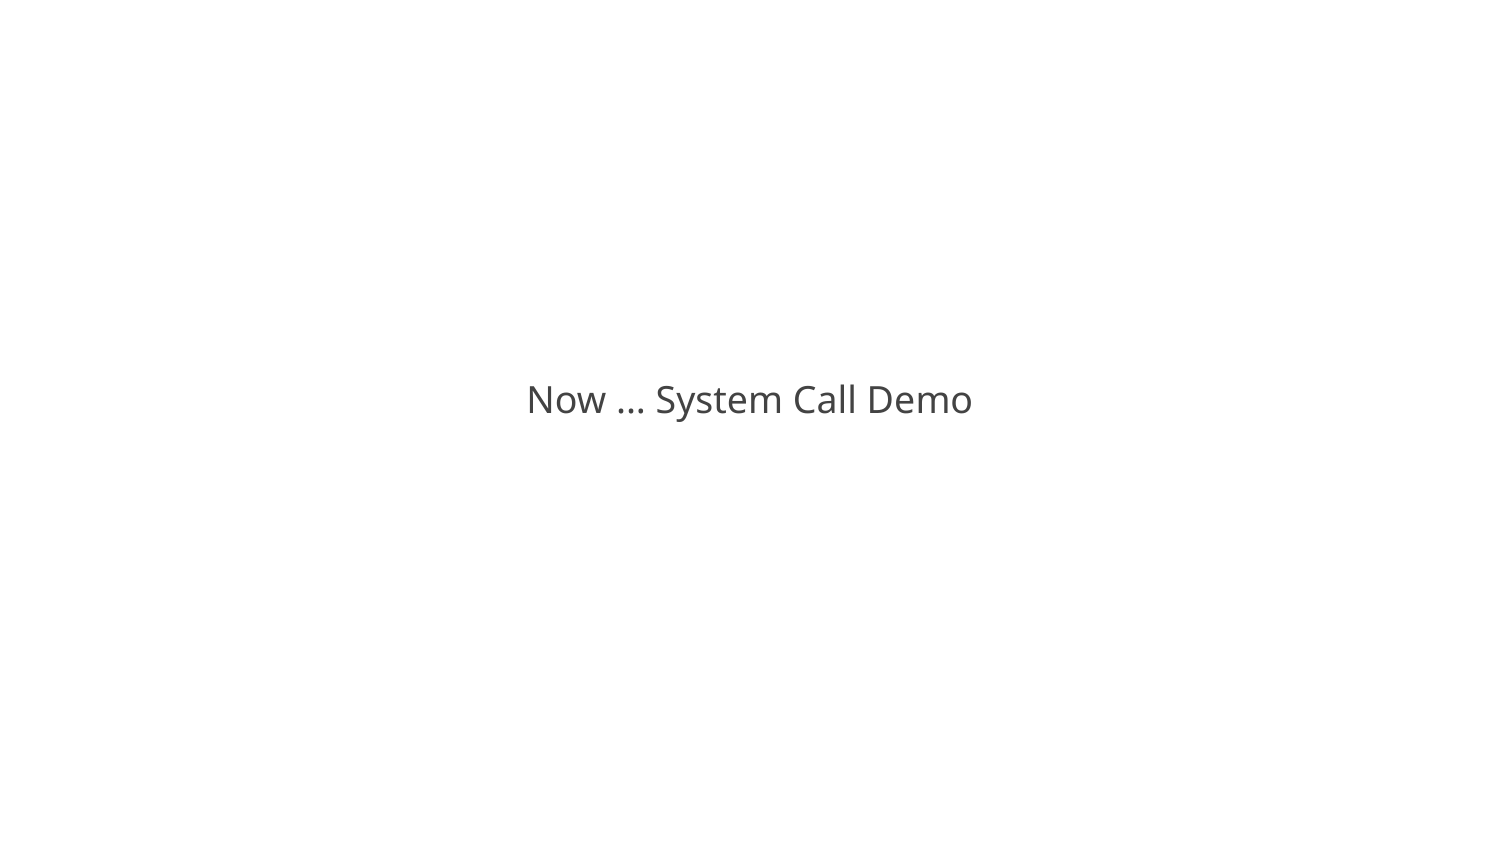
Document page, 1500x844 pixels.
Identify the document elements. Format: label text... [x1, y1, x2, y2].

text_box Now ... System Call Demo [429, 322, 1071, 474]
